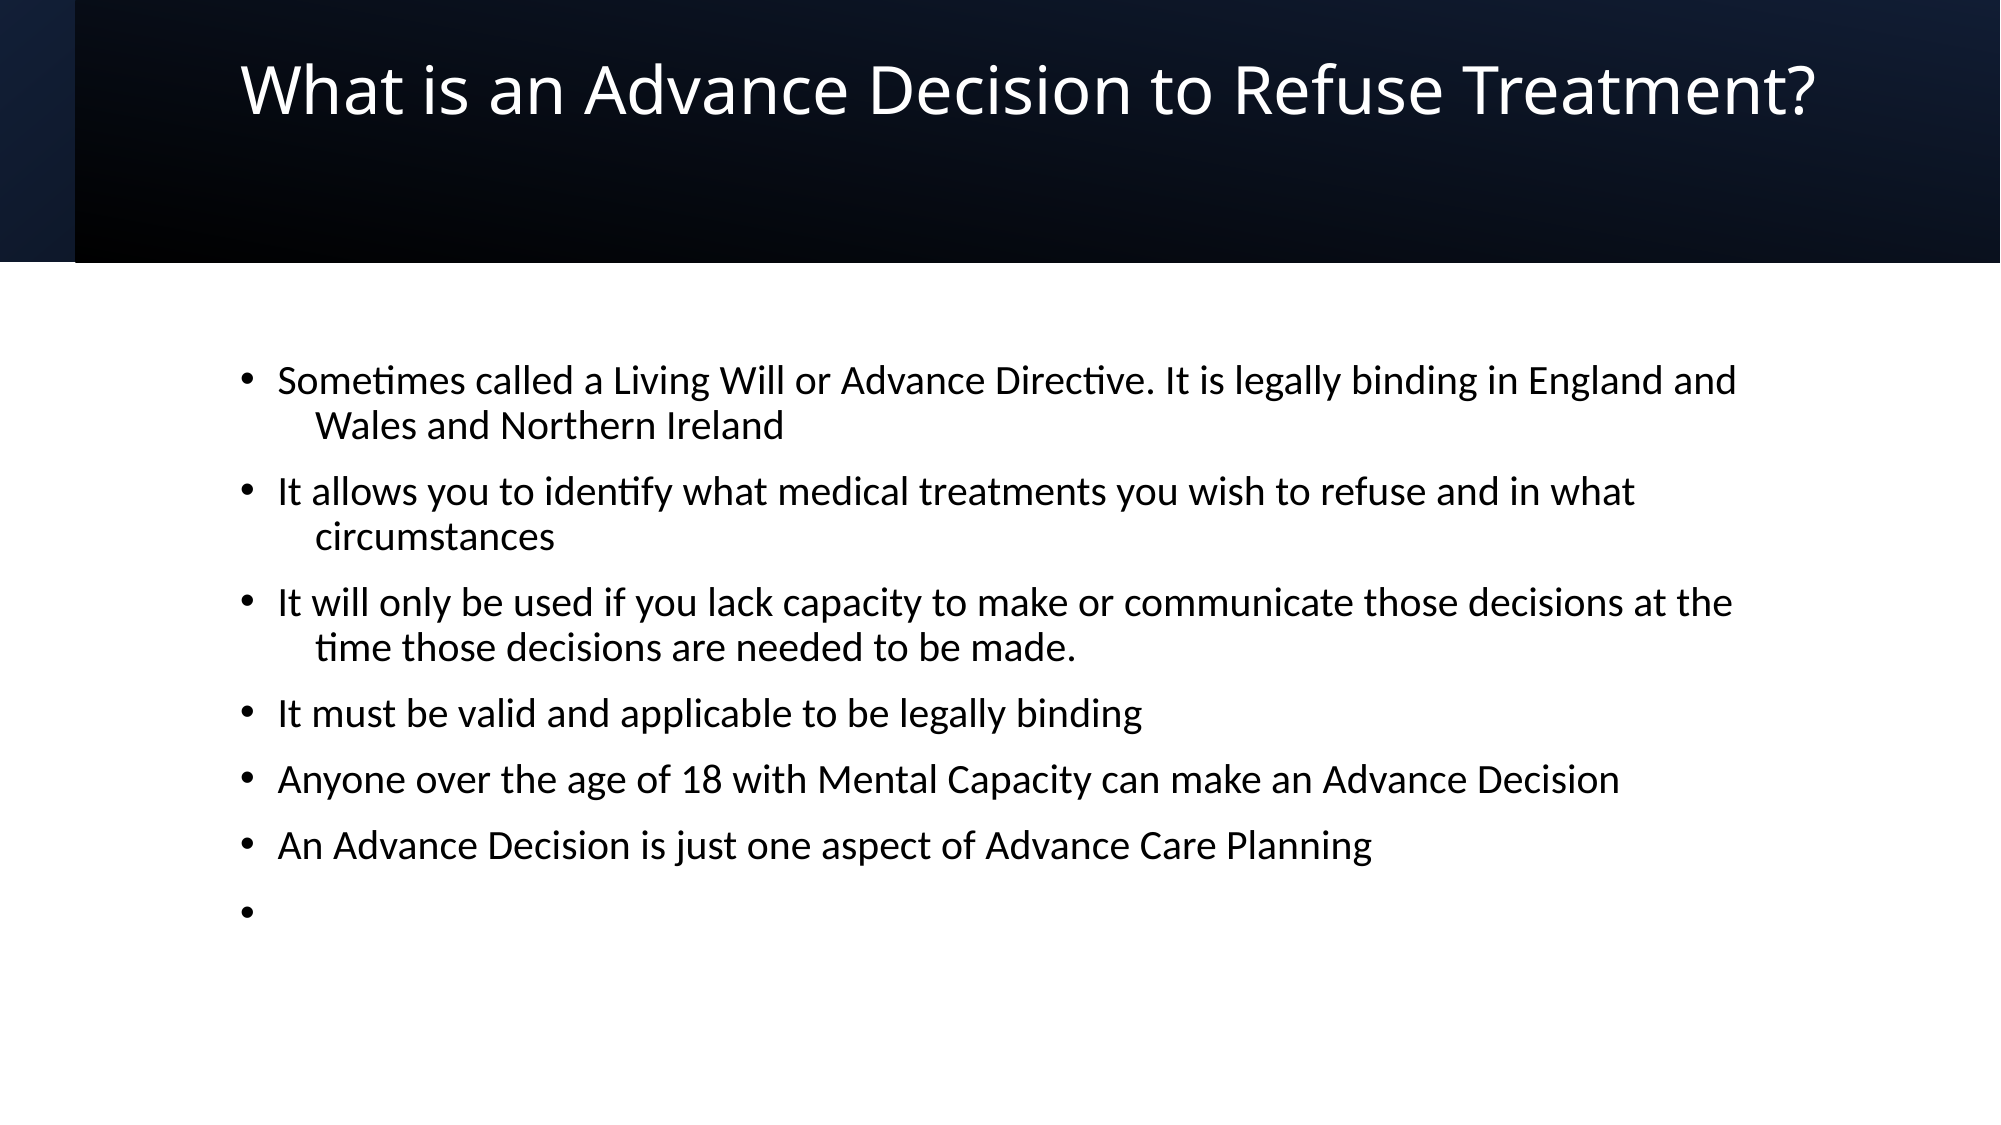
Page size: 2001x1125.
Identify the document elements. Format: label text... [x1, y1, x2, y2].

list Sometimes called a Living Will or Advance Directive. It is legally binding in England and Wales and Northern Ireland It allows you to identify what medical treatments you wish to refuse and in what circumstances It will only be used if you lack capacity to make or communicate those decisions at the time those decisions are needed to be made. It must be valid and applicable to be legally binding Anyone over the age of 18 with Mental Capacity can make an Advance Decision An Advance Decision is just one aspect of Advance Care Planning [225, 309, 1821, 985]
title What is an Advance Decision to Refuse Treatment? [225, 48, 1849, 218]
text_box [0, 0, 2000, 1125]
